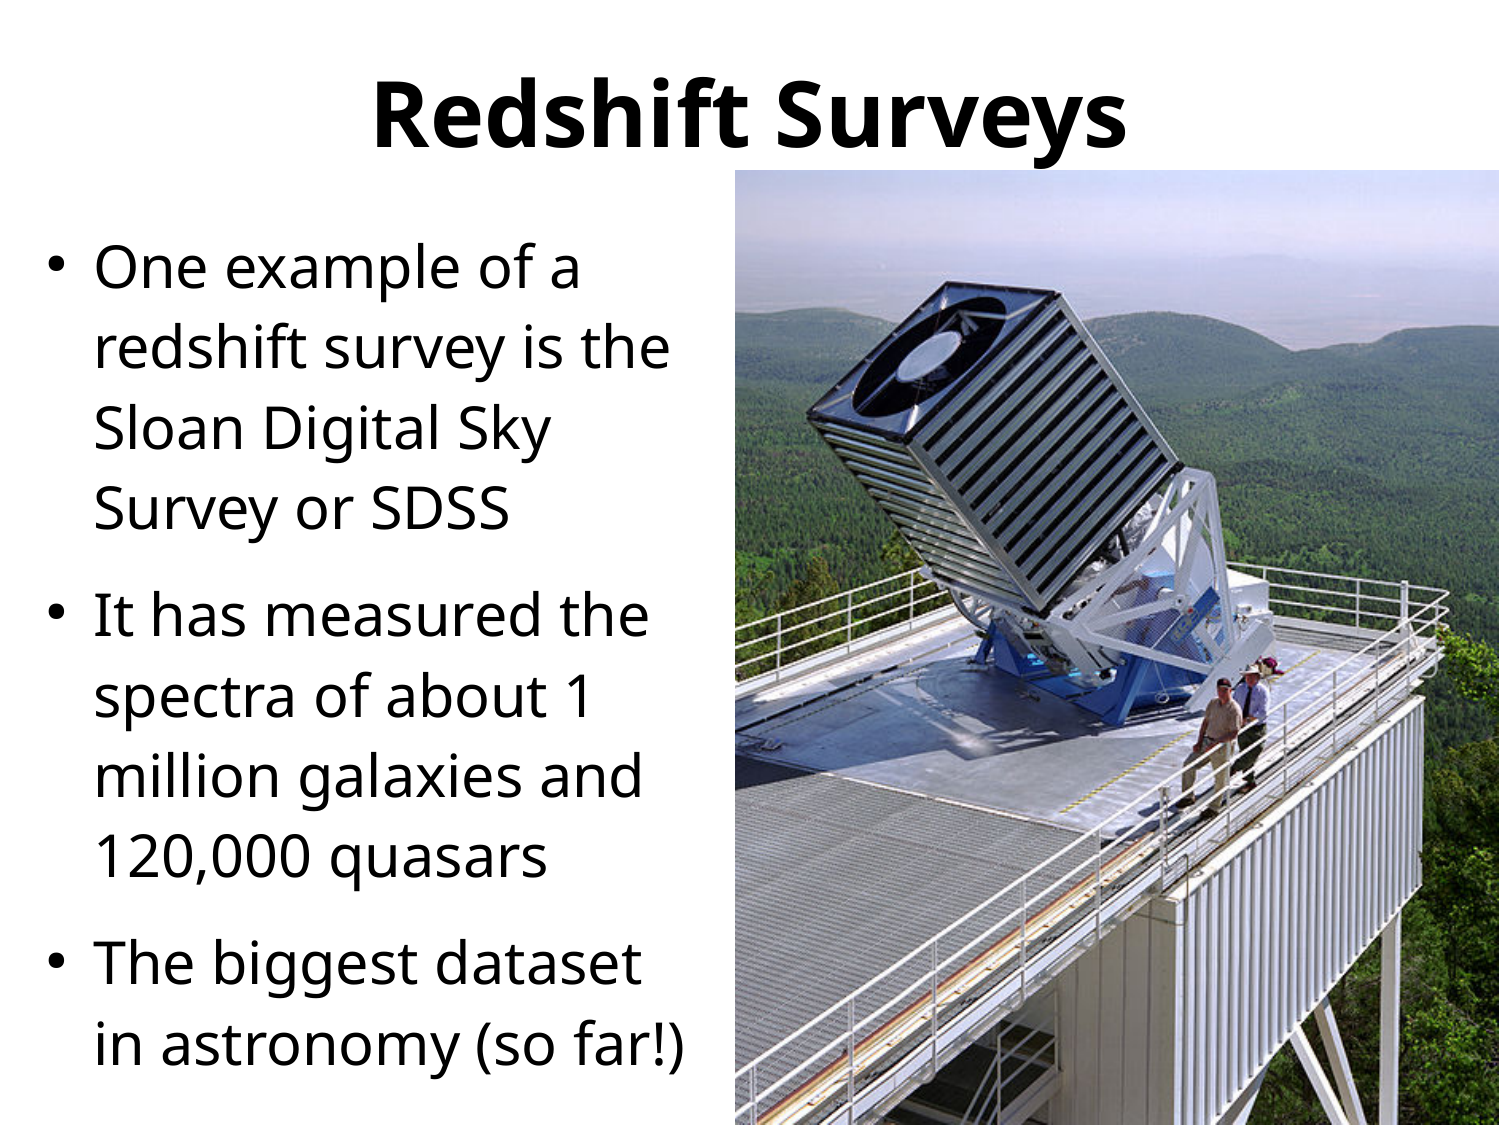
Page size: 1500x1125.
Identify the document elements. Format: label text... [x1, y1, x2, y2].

picture [735, 170, 1499, 1125]
list One example of a redshift survey is the Sloan Digital Sky Survey or SDSS It has measured the spectra of about 1 million galaxies and 120,000 quasars The biggest dataset in astronomy (so far!) [30, 224, 691, 1125]
title Redshift Surveys [30, 29, 1471, 196]
